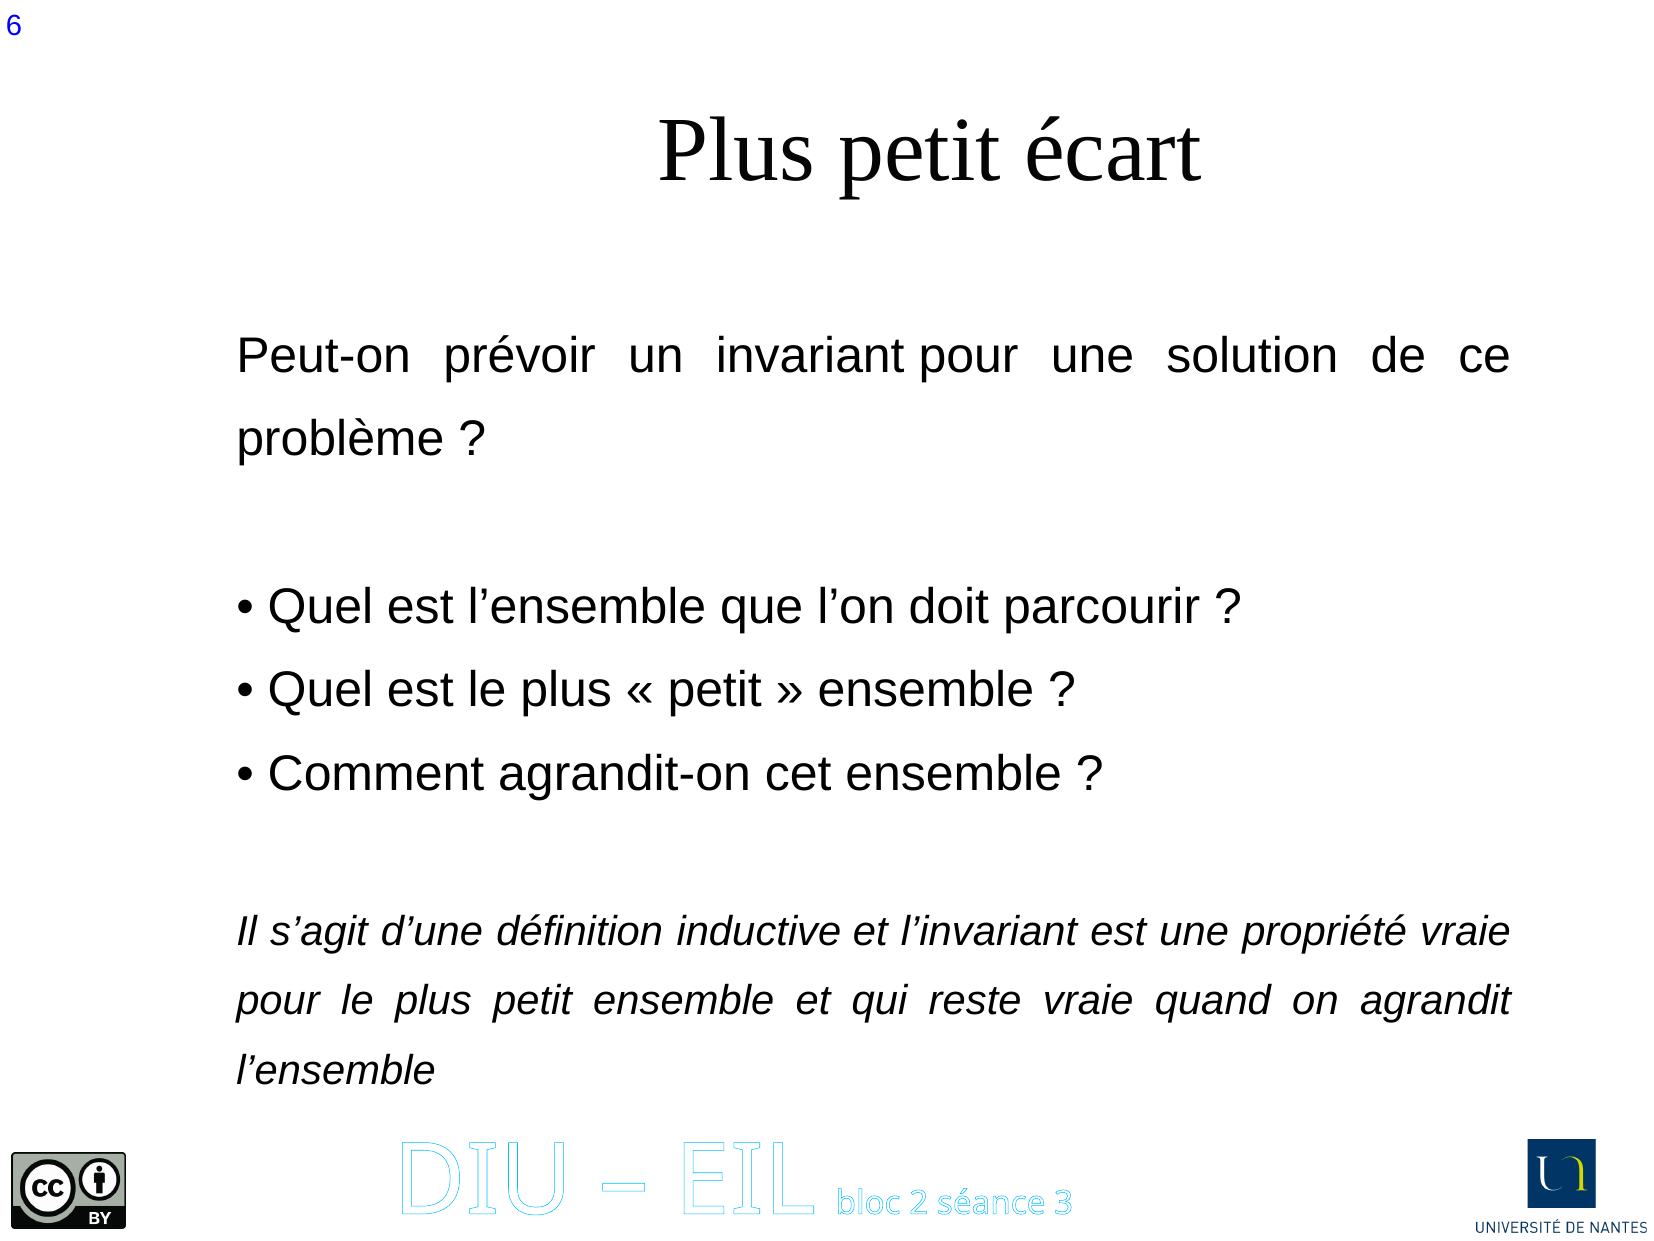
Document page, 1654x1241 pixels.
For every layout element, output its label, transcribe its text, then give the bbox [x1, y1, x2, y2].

picture [858, 1188, 863, 1215]
picture [1476, 1139, 1647, 1233]
picture [886, 1195, 900, 1215]
subtitle Peut-on prévoir un invariant pour une solution de ce problème ? • Quel est l’ensemble que l’on doit parcourir ? • Quel est le plus « petit » ensemble ? • Comment agrandit-on cet ensemble ? Il s’agit d’une définition inductive et l’invariant est une propriété vraie pour le plus petit ensemble et qui reste vraie quand on agrandit l’ensemble [236, 299, 1512, 1094]
picture [938, 1195, 952, 1215]
picture [954, 1188, 971, 1215]
picture [972, 1195, 988, 1215]
picture [1055, 1189, 1072, 1215]
picture [773, 1142, 815, 1215]
picture [910, 1189, 927, 1215]
picture [469, 1142, 496, 1215]
title Plus petit écart [265, 47, 1595, 252]
picture [838, 1188, 855, 1215]
picture [11, 1152, 126, 1229]
picture [683, 1142, 725, 1215]
picture [1012, 1195, 1026, 1215]
picture [733, 1142, 761, 1215]
picture [992, 1195, 1009, 1215]
picture [866, 1195, 884, 1215]
picture [602, 1182, 645, 1192]
picture [402, 1142, 460, 1215]
picture [508, 1142, 564, 1216]
picture [1028, 1195, 1045, 1215]
